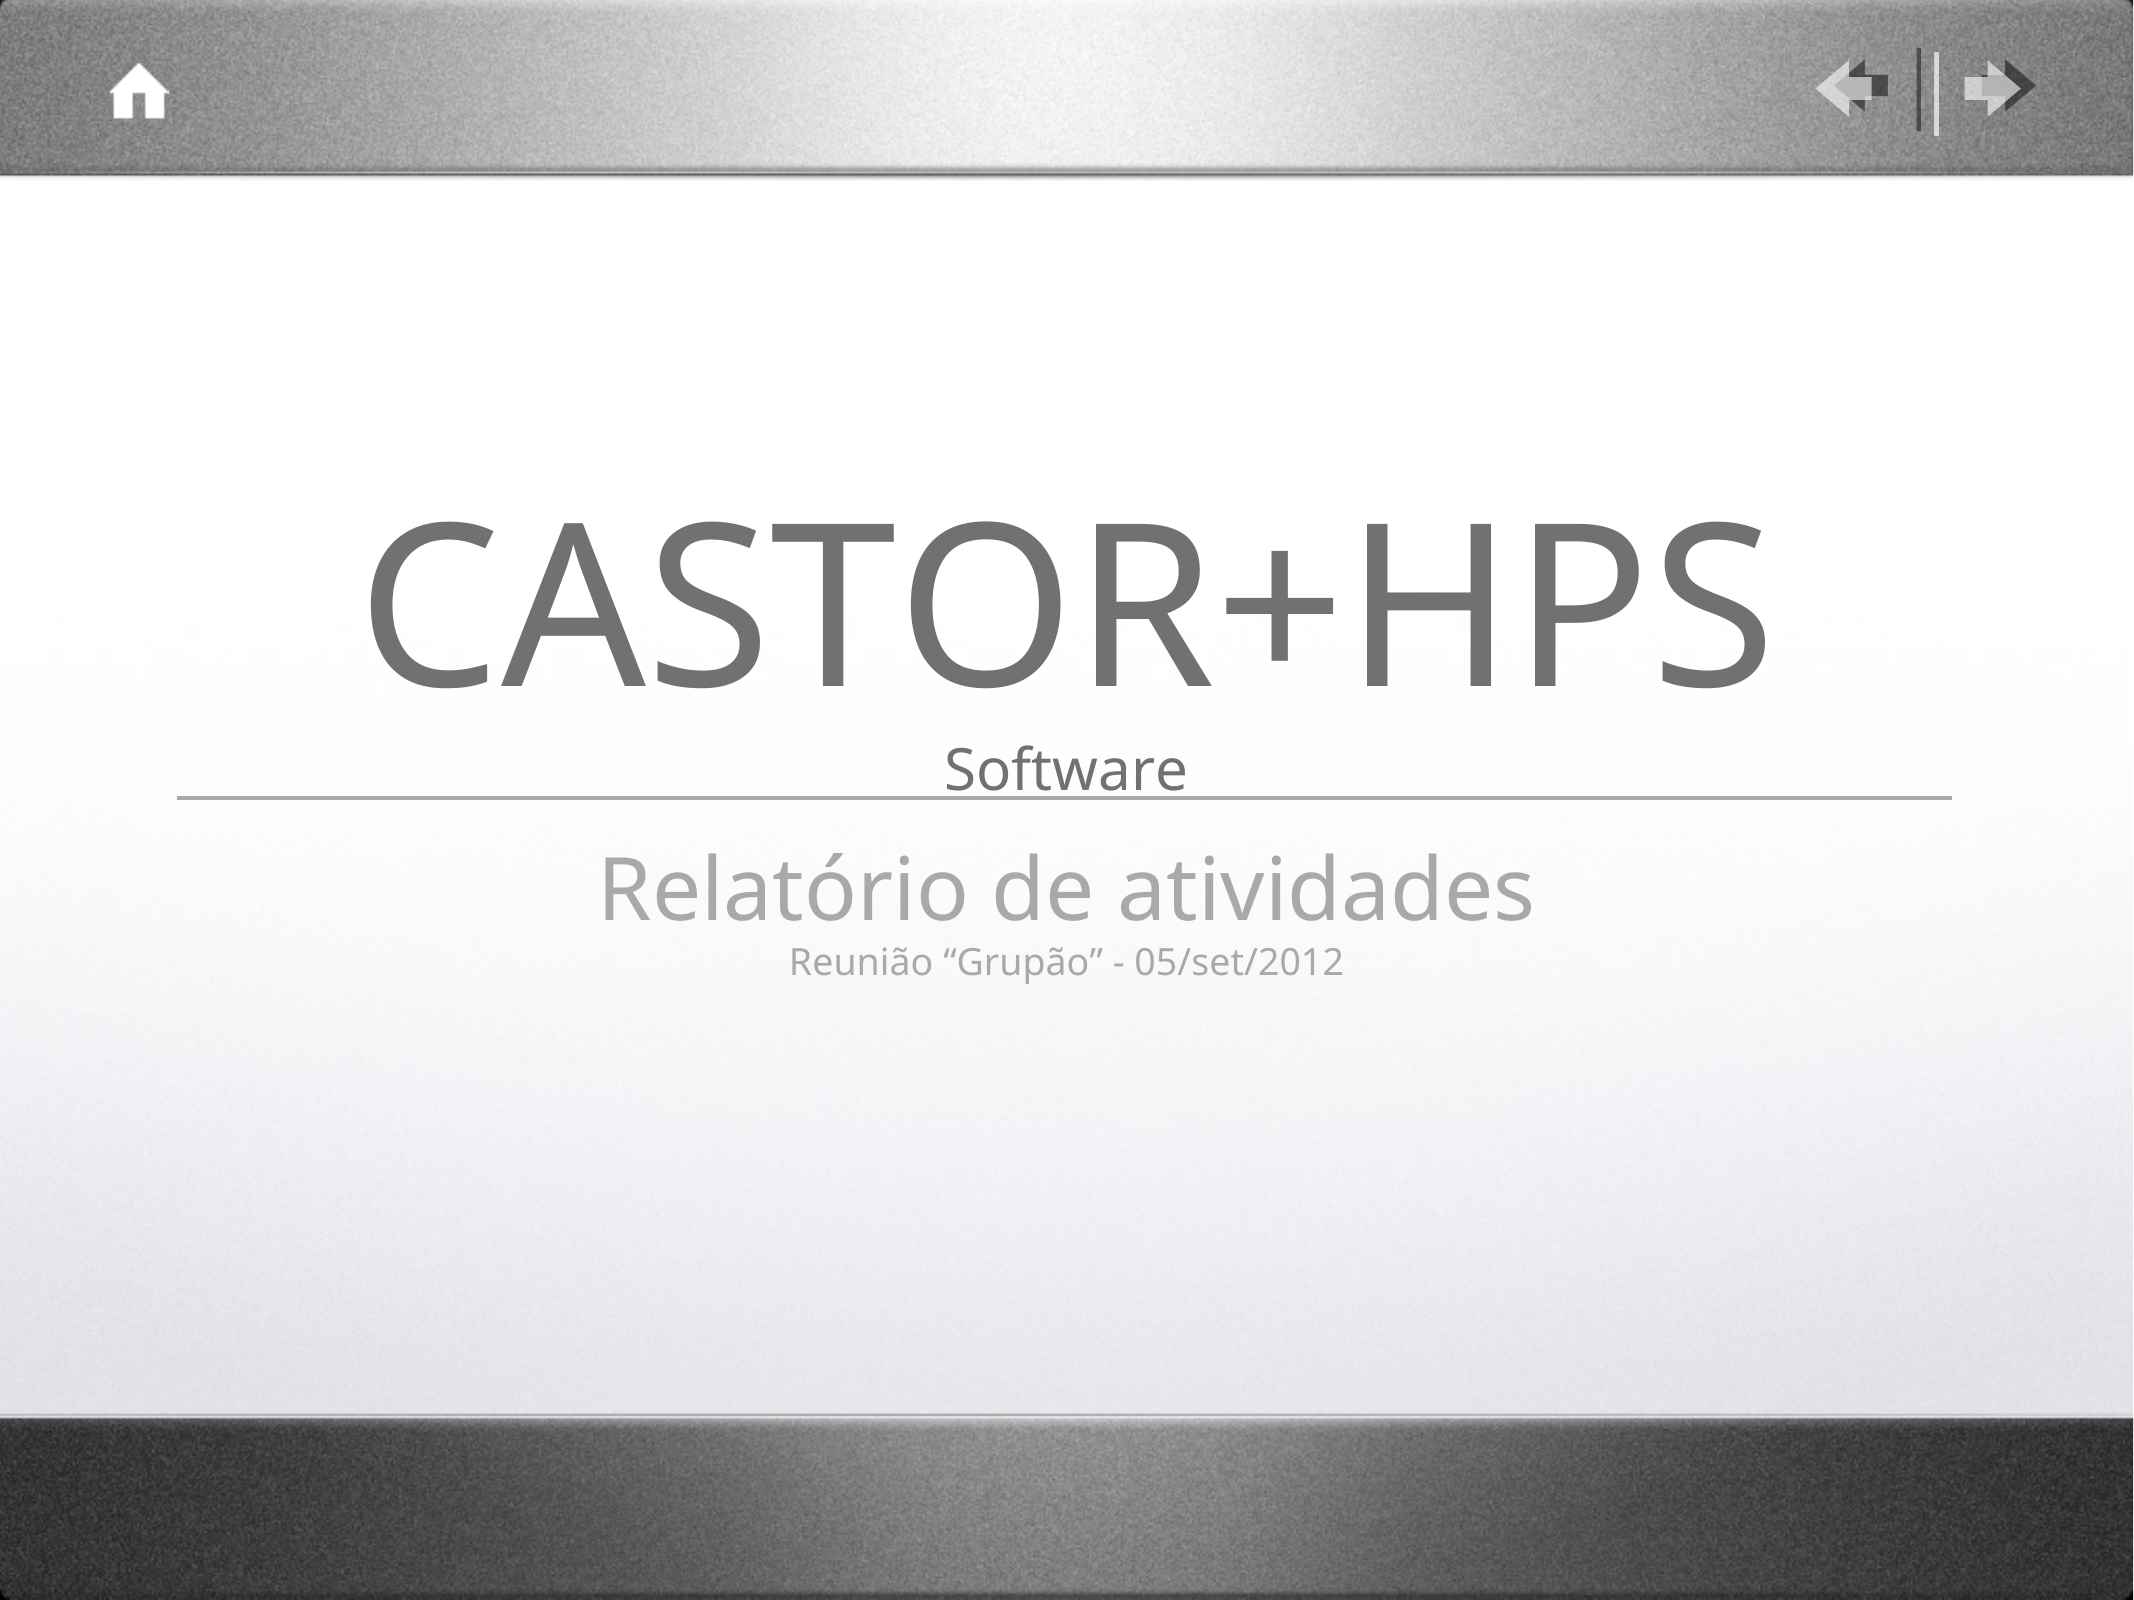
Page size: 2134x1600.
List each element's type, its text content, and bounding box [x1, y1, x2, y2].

title CASTOR+HPS Software [208, 268, 1925, 811]
list Relatório de atividades Reunião “Grupão” - 05/set/2012 [208, 825, 1925, 1178]
picture [0, 0, 2134, 1600]
